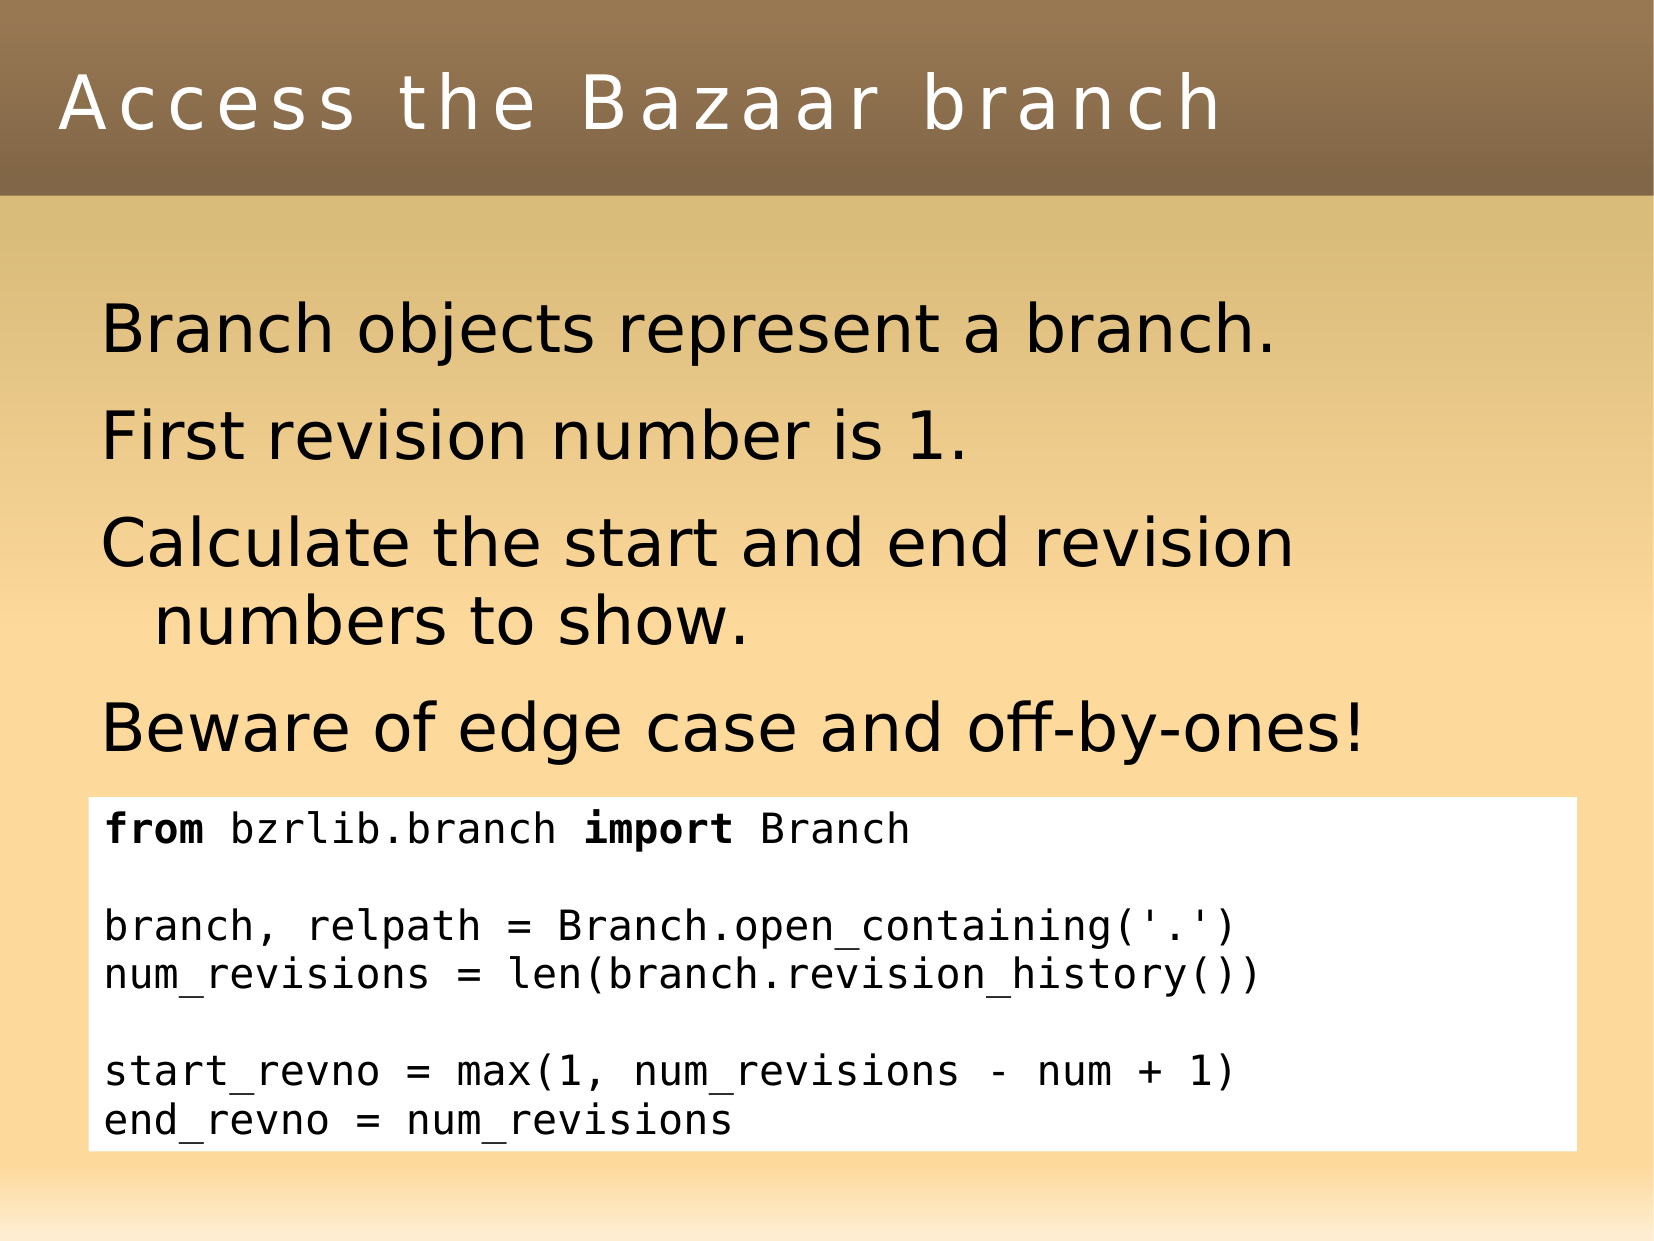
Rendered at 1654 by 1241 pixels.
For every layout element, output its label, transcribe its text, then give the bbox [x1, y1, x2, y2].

text_box from bzrlib.branch import Branch branch, relpath = Branch.open_containing('.') num_revisions = len(branch.revision_history()) start_revno = max(1, num_revisions - num + 1) end_revno = num_revisions [88, 797, 1577, 1152]
picture [0, 0, 1654, 1241]
title Access the Bazaar branch [59, 29, 1595, 178]
list Branch objects represent a branch. First revision number is 1. Calculate the start and end revision numbers to show. Beware of edge case and off-by-ones! [82, 290, 1571, 1109]
